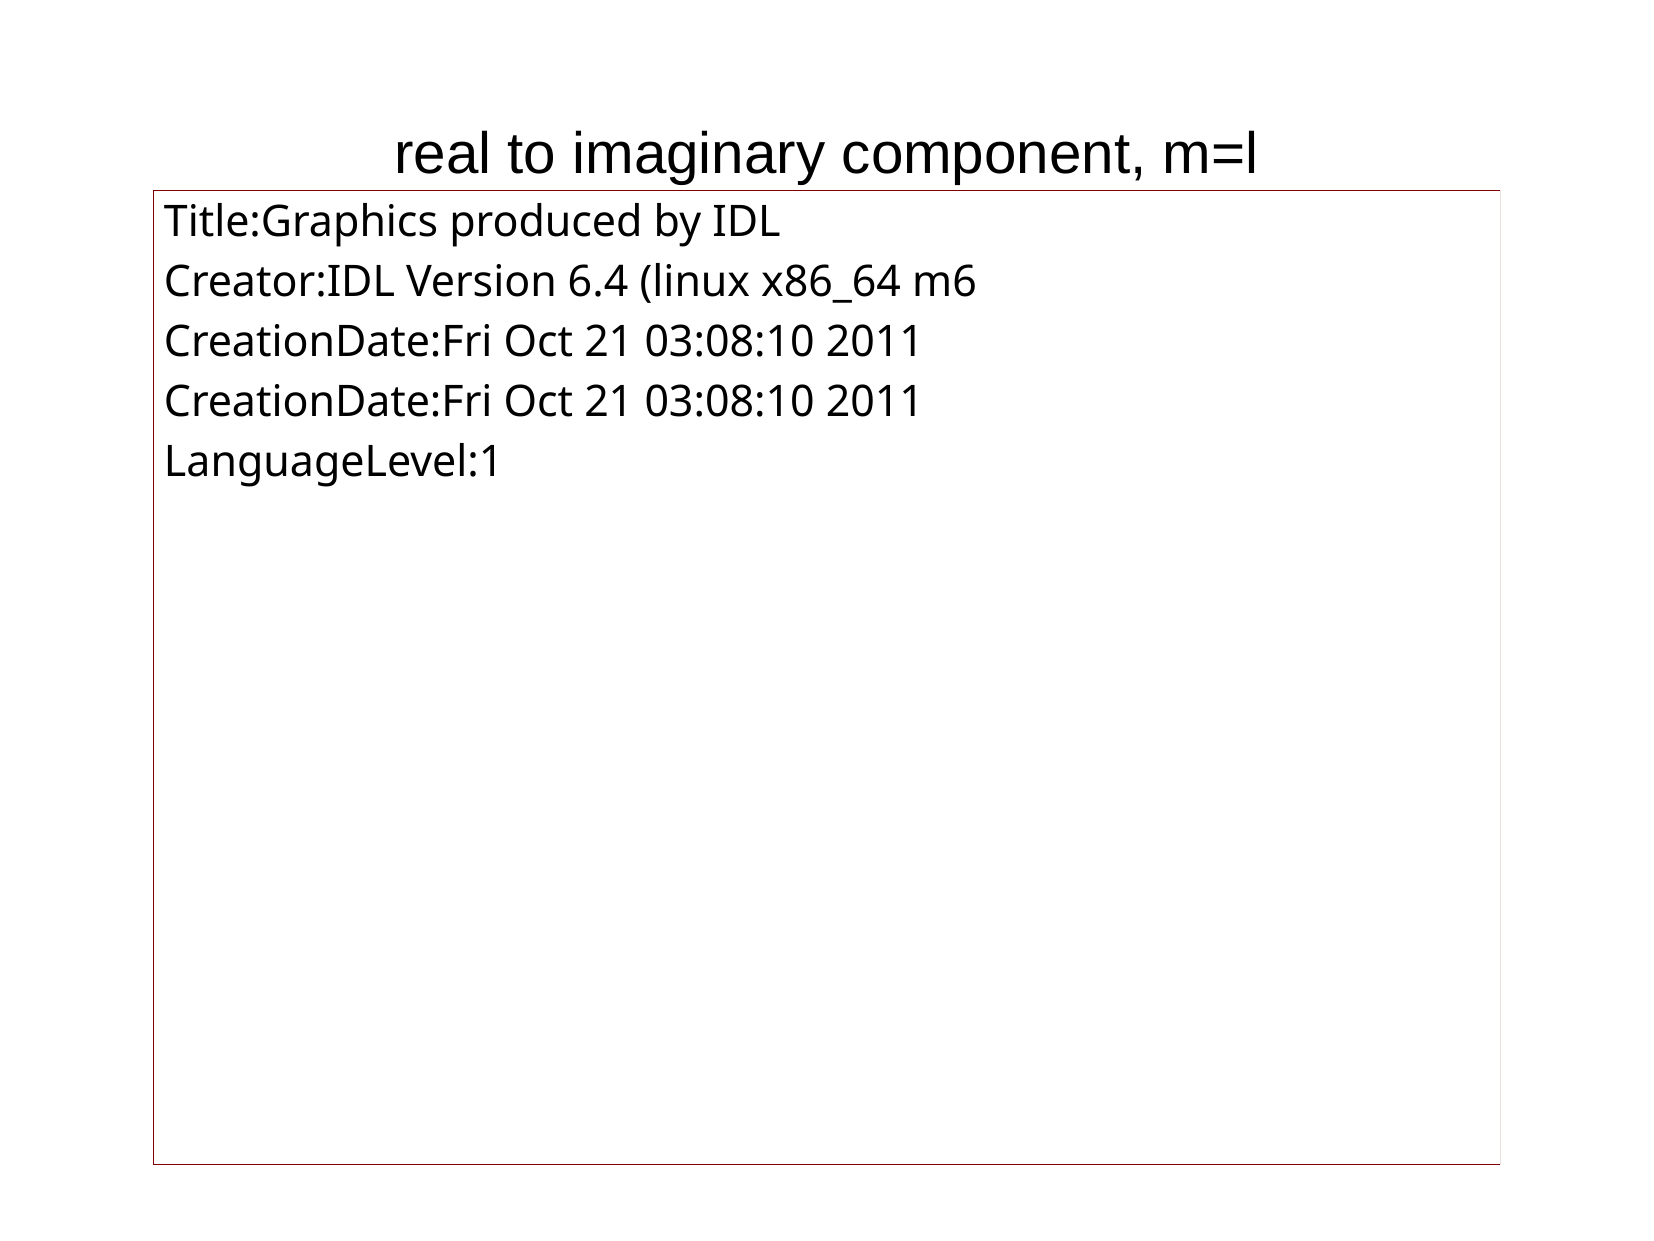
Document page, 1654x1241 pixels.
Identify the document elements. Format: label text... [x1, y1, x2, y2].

title real to imaginary component, m=l [82, 56, 1571, 250]
picture [150, 250, 1501, 1165]
